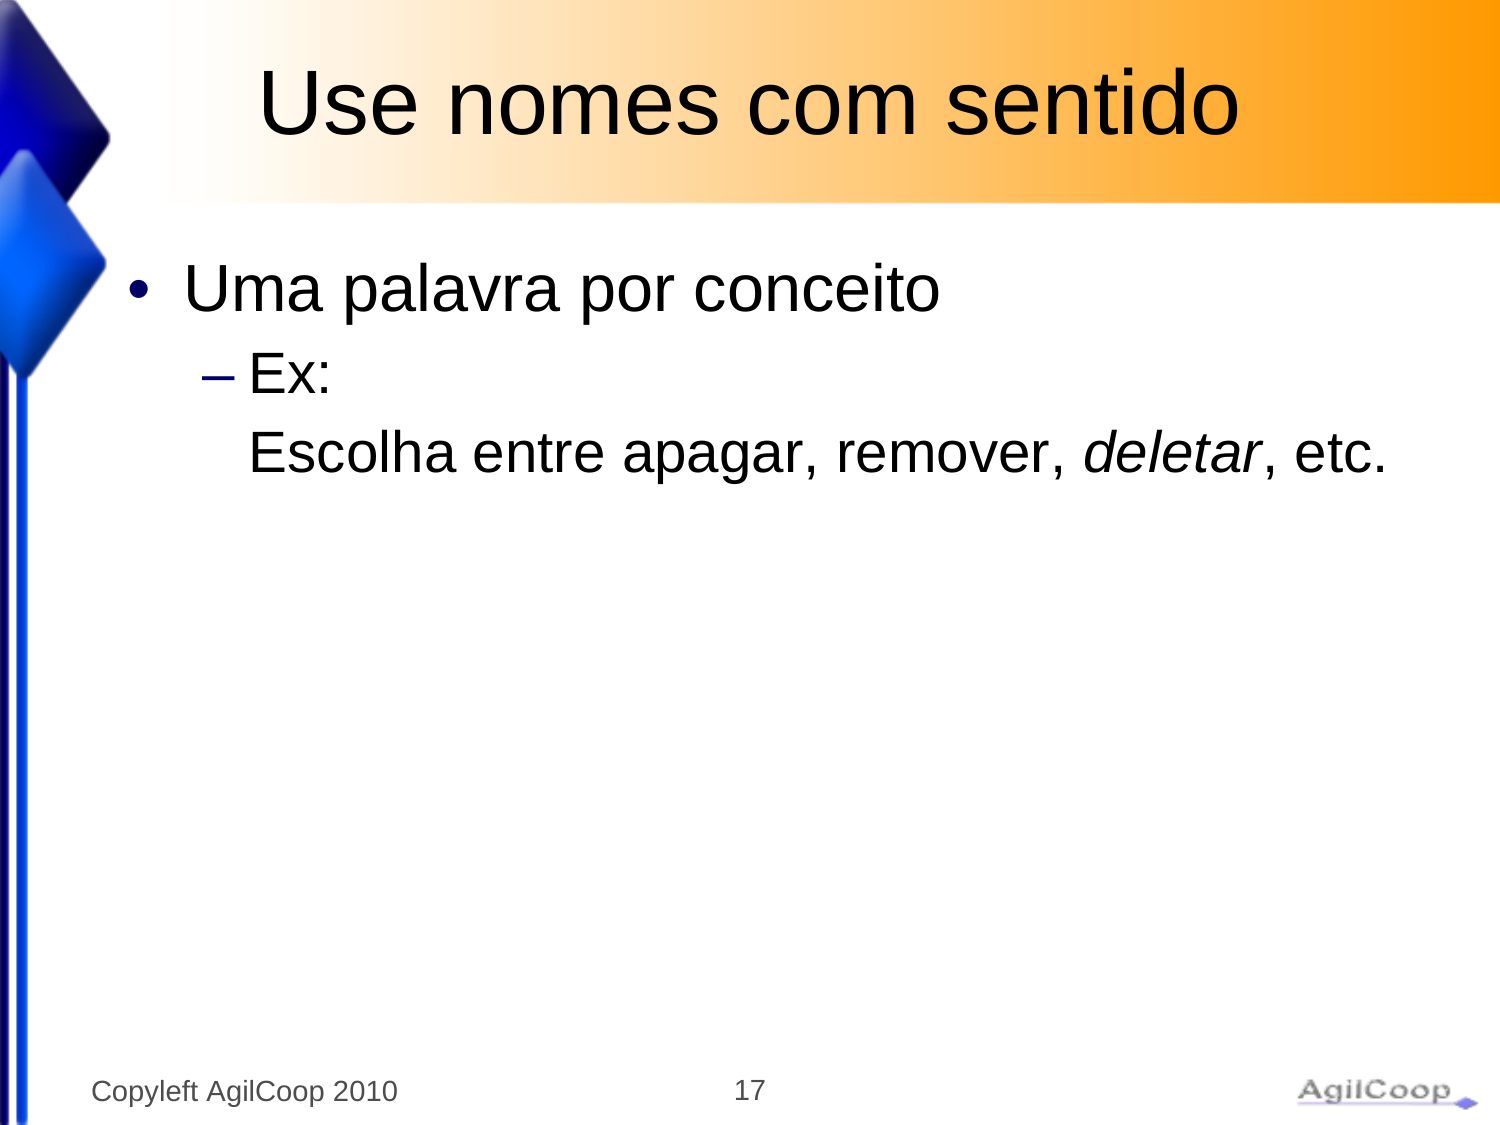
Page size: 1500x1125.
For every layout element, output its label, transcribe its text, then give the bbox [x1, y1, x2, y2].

list Uma palavra por conceito Ex: Escolha entre apagar, remover, deletar, etc. [112, 243, 1426, 1006]
picture [0, 0, 1500, 1125]
title Use nomes com sentido [75, 8, 1426, 197]
